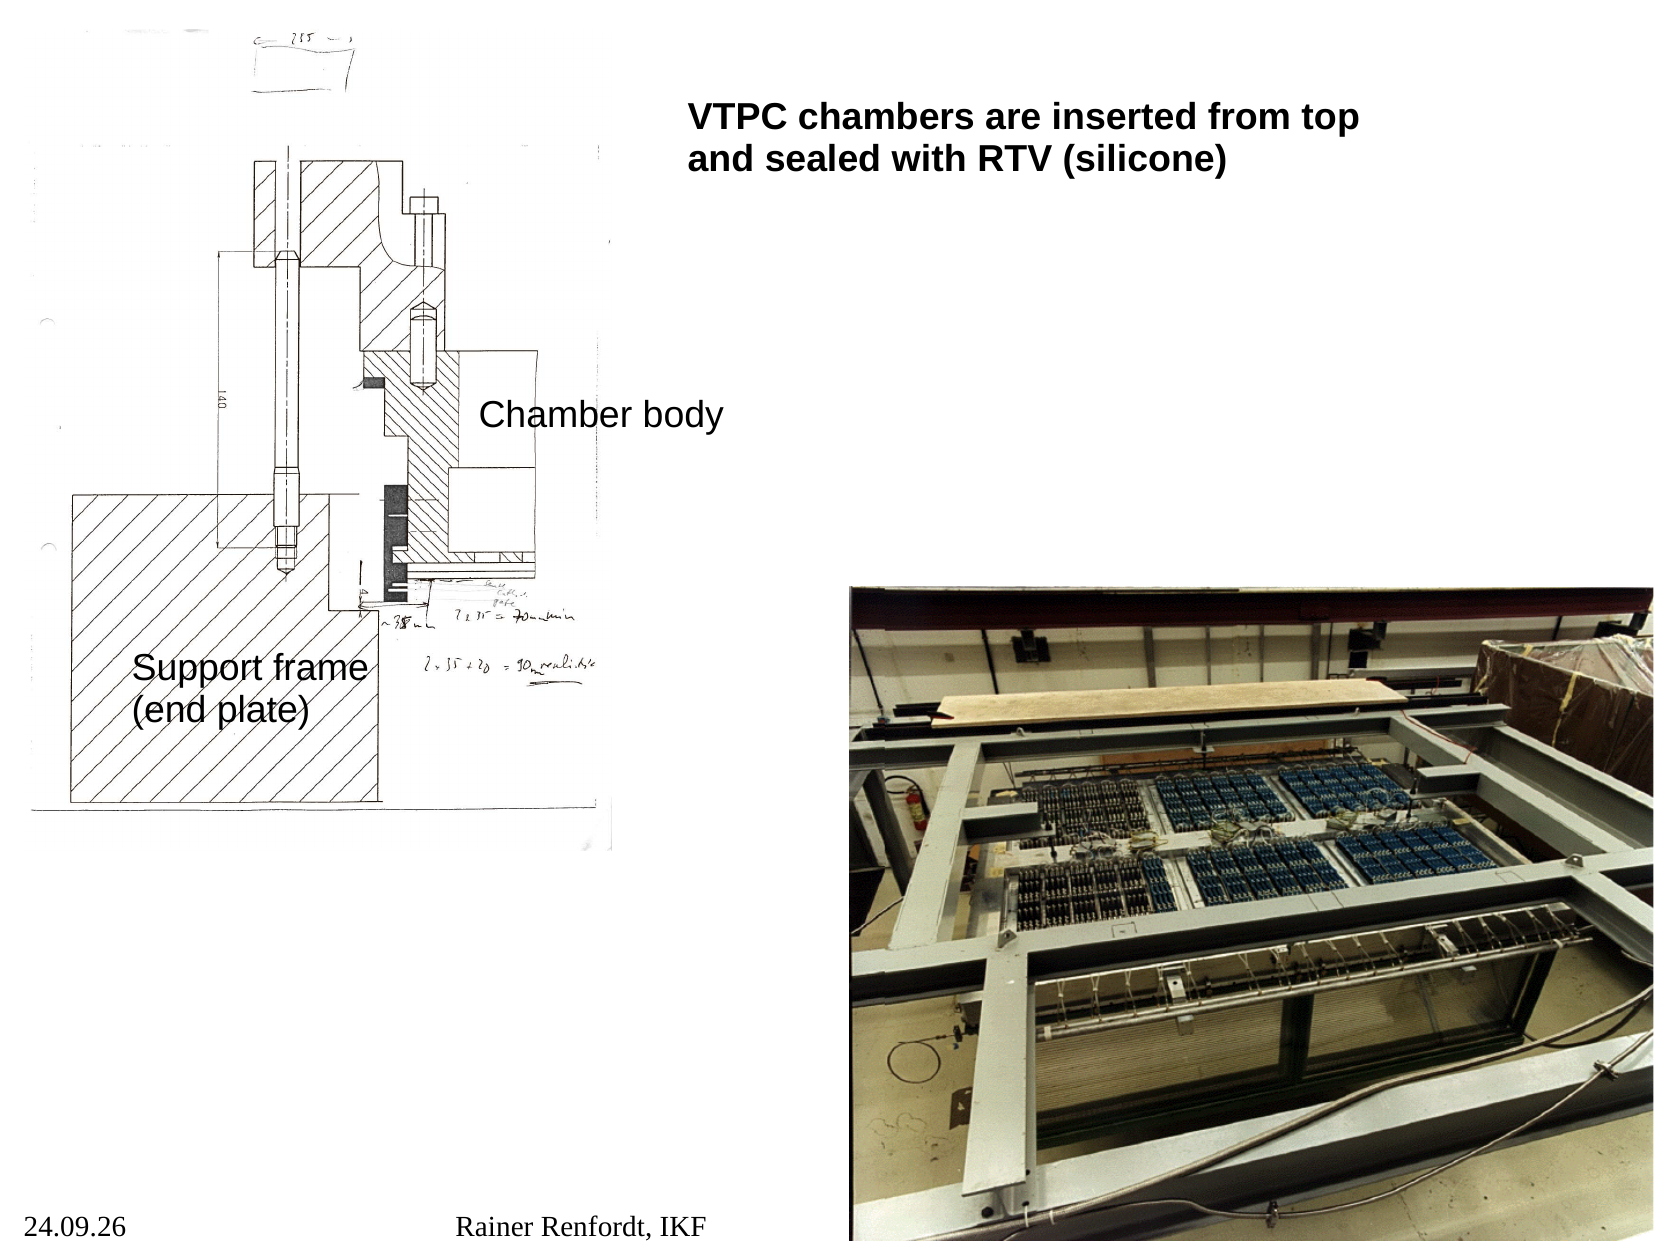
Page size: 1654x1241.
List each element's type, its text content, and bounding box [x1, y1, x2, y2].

text_box VTPC chambers are inserted from top and sealed with RTV (silicone) [672, 88, 1376, 190]
picture [849, 586, 1654, 1241]
picture [26, 29, 612, 851]
text_box Chamber body [463, 386, 739, 443]
text_box Support frame (end plate) [116, 639, 384, 739]
